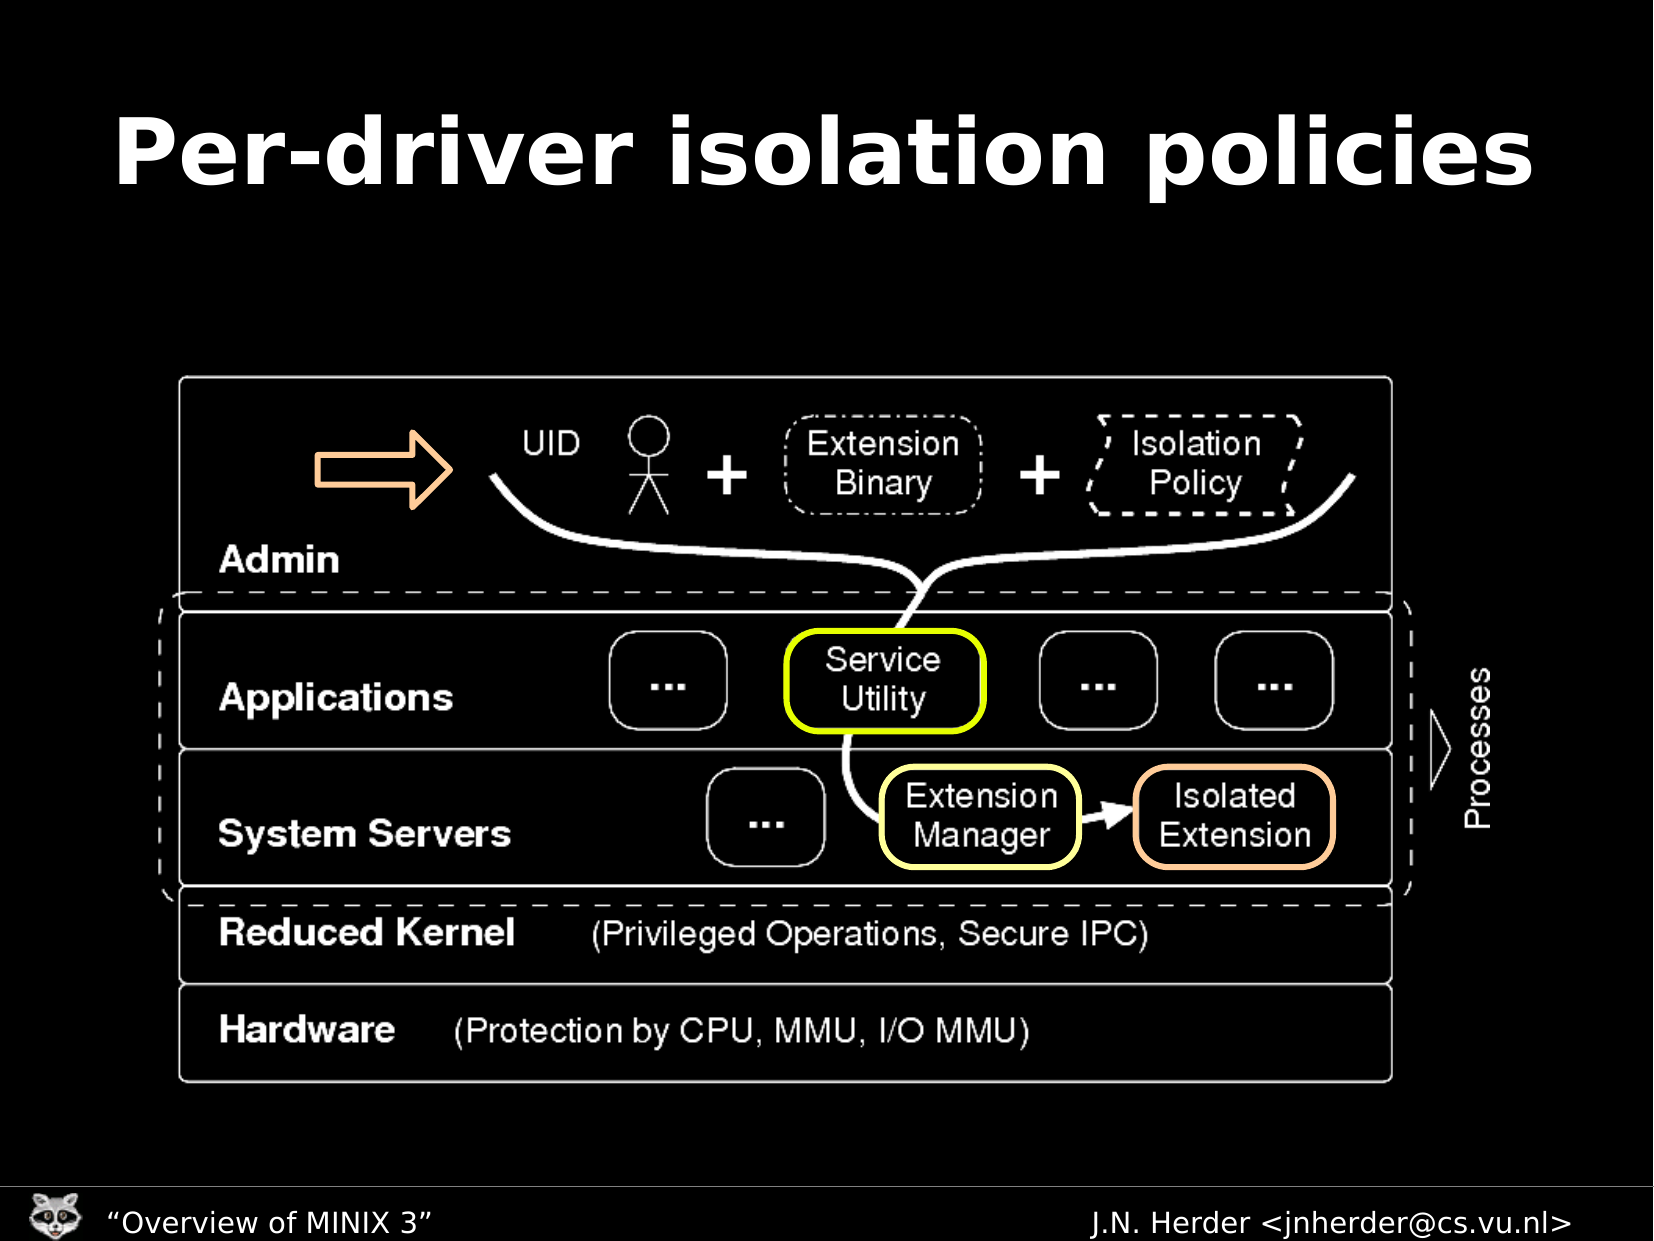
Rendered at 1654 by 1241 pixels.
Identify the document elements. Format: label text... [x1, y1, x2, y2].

picture [157, 374, 1490, 1085]
picture [29, 1193, 83, 1241]
title Per-driver isolation policies [75, 43, 1576, 263]
